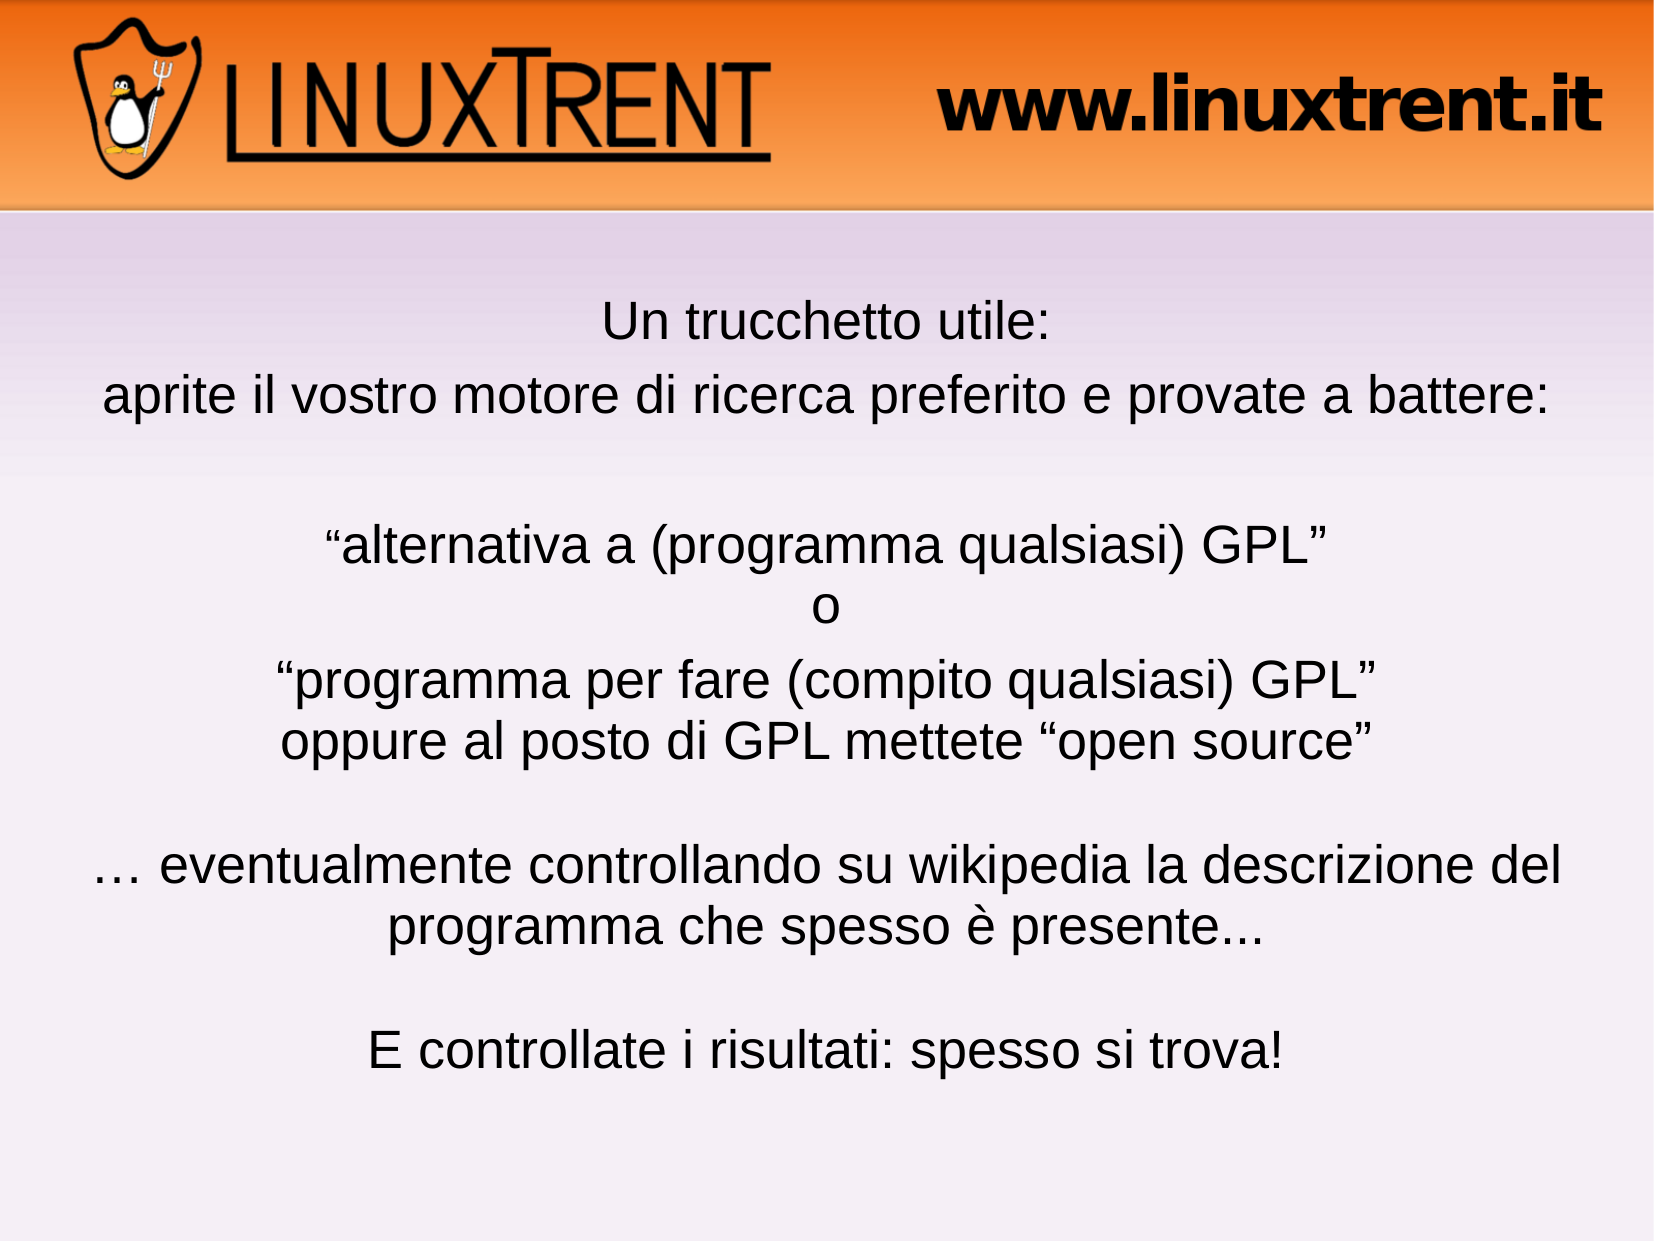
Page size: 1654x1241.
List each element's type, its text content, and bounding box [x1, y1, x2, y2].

list Un trucchetto utile: aprite il vostro motore di ricerca preferito e provate a battere: “alternativa a (programma qualsiasi) GPL” o “programma per fare (compito qualsiasi) GPL” oppure al posto di GPL mettete “open source” … eventualmente controllando su wikipedia la descrizione del programma che spesso è presente... E controllate i risultati: spesso si trova! [82, 290, 1571, 1109]
picture [0, 0, 1654, 1241]
